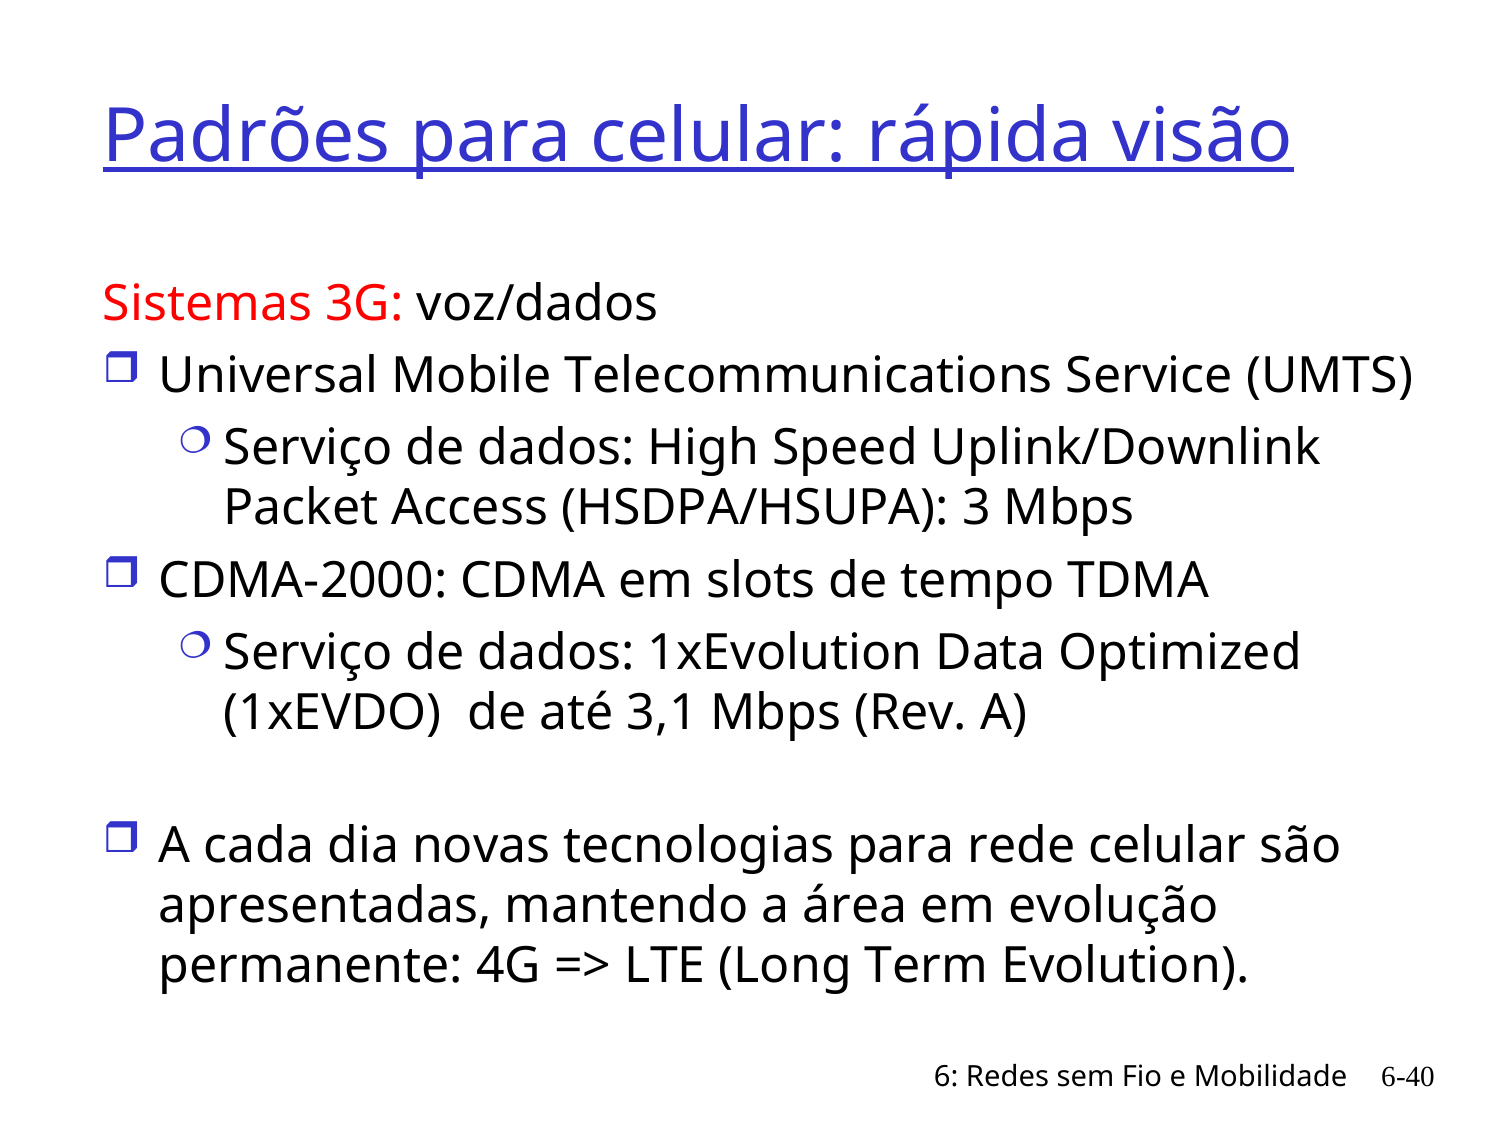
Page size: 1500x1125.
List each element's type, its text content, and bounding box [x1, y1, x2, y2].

text_box 6: Redes sem Fio e Mobilidade [728, 1073, 1339, 1125]
text_box 6-<number> [1339, 1073, 1451, 1125]
text_box Padrões para celular: rápida visão [87, 37, 1363, 225]
text_box Sistemas 3G: voz/dados Universal Mobile Telecommunications Service (UMTS) Serviço de dados: High Speed Uplink/Downlink Packet Access (HSDPA/HSUPA): 3 Mbps CDMA-2000: CDMA em slots de tempo TDMA Serviço de dados: 1xEvolution Data Optimized (1xEVDO) de até 3,1 Mbps (Rev. A) A cada dia novas tecnologias para rede celular são apresentadas, mantendo a área em evolução permanente: 4G => LTE (Long Term Evolution). [87, 262, 1474, 1073]
